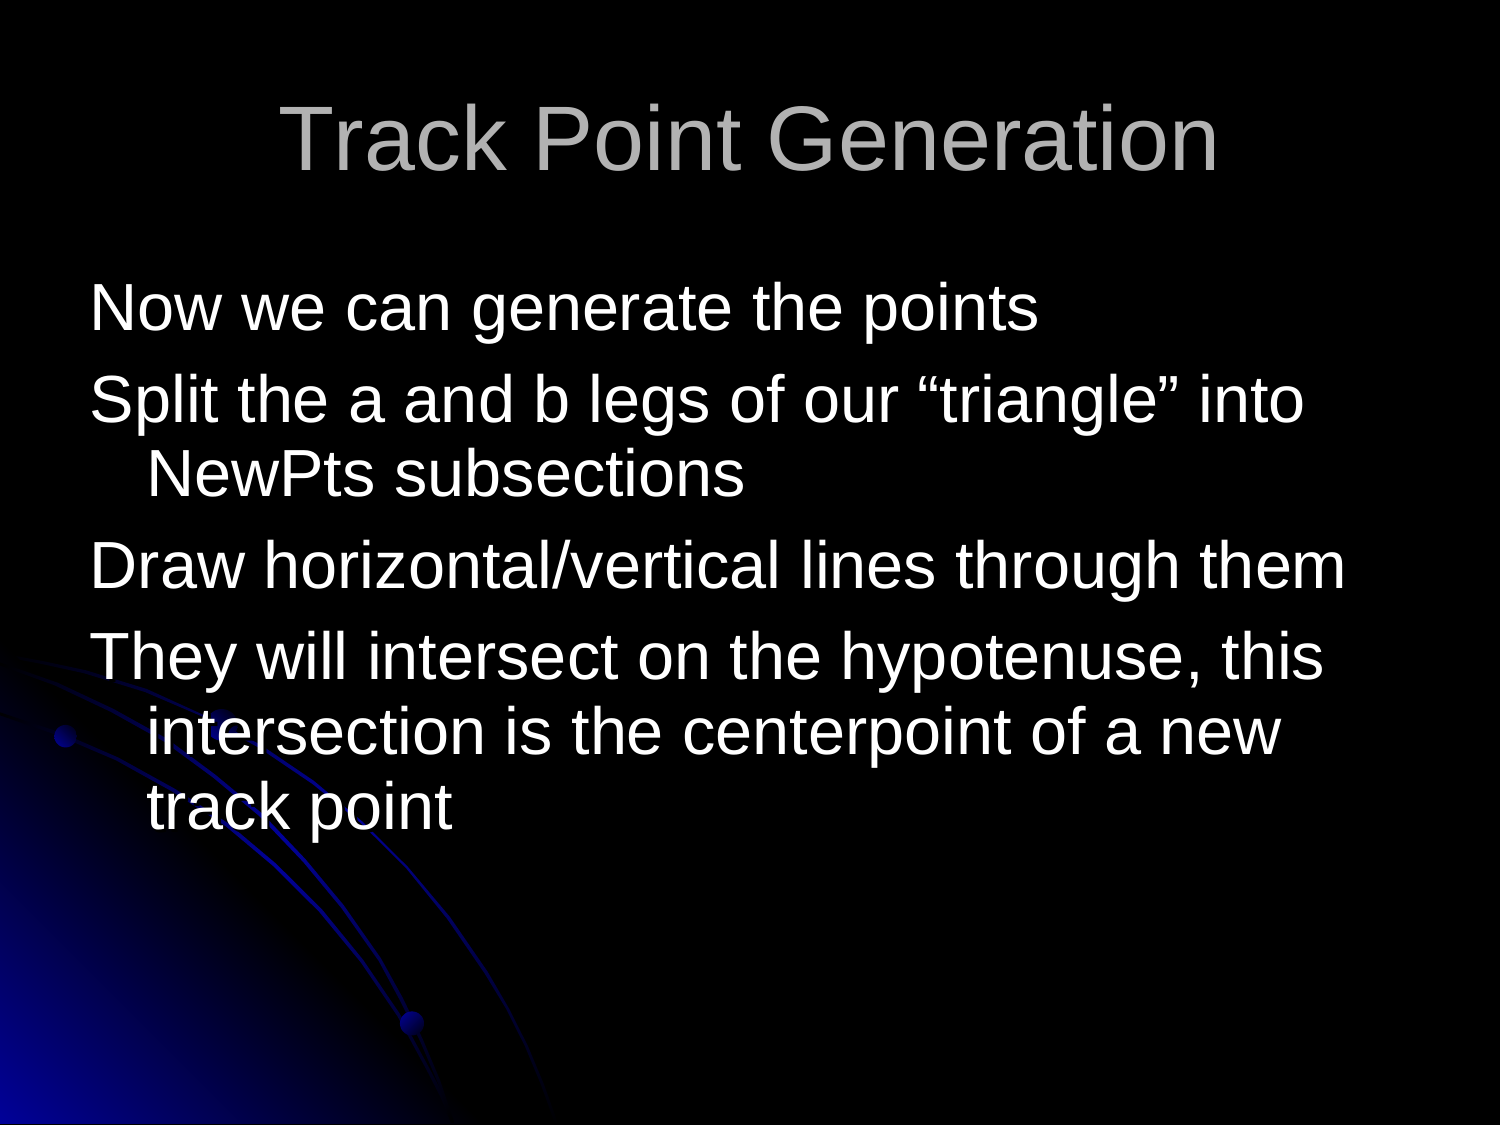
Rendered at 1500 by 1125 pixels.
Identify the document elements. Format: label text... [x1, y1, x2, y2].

title Track Point Generation [75, 45, 1426, 233]
list Now we can generate the points Split the a and b legs of our “triangle” into NewPts subsections Draw horizontal/vertical lines through them They will intersect on the hypotenuse, this intersection is the centerpoint of a new track point [75, 262, 1426, 1006]
